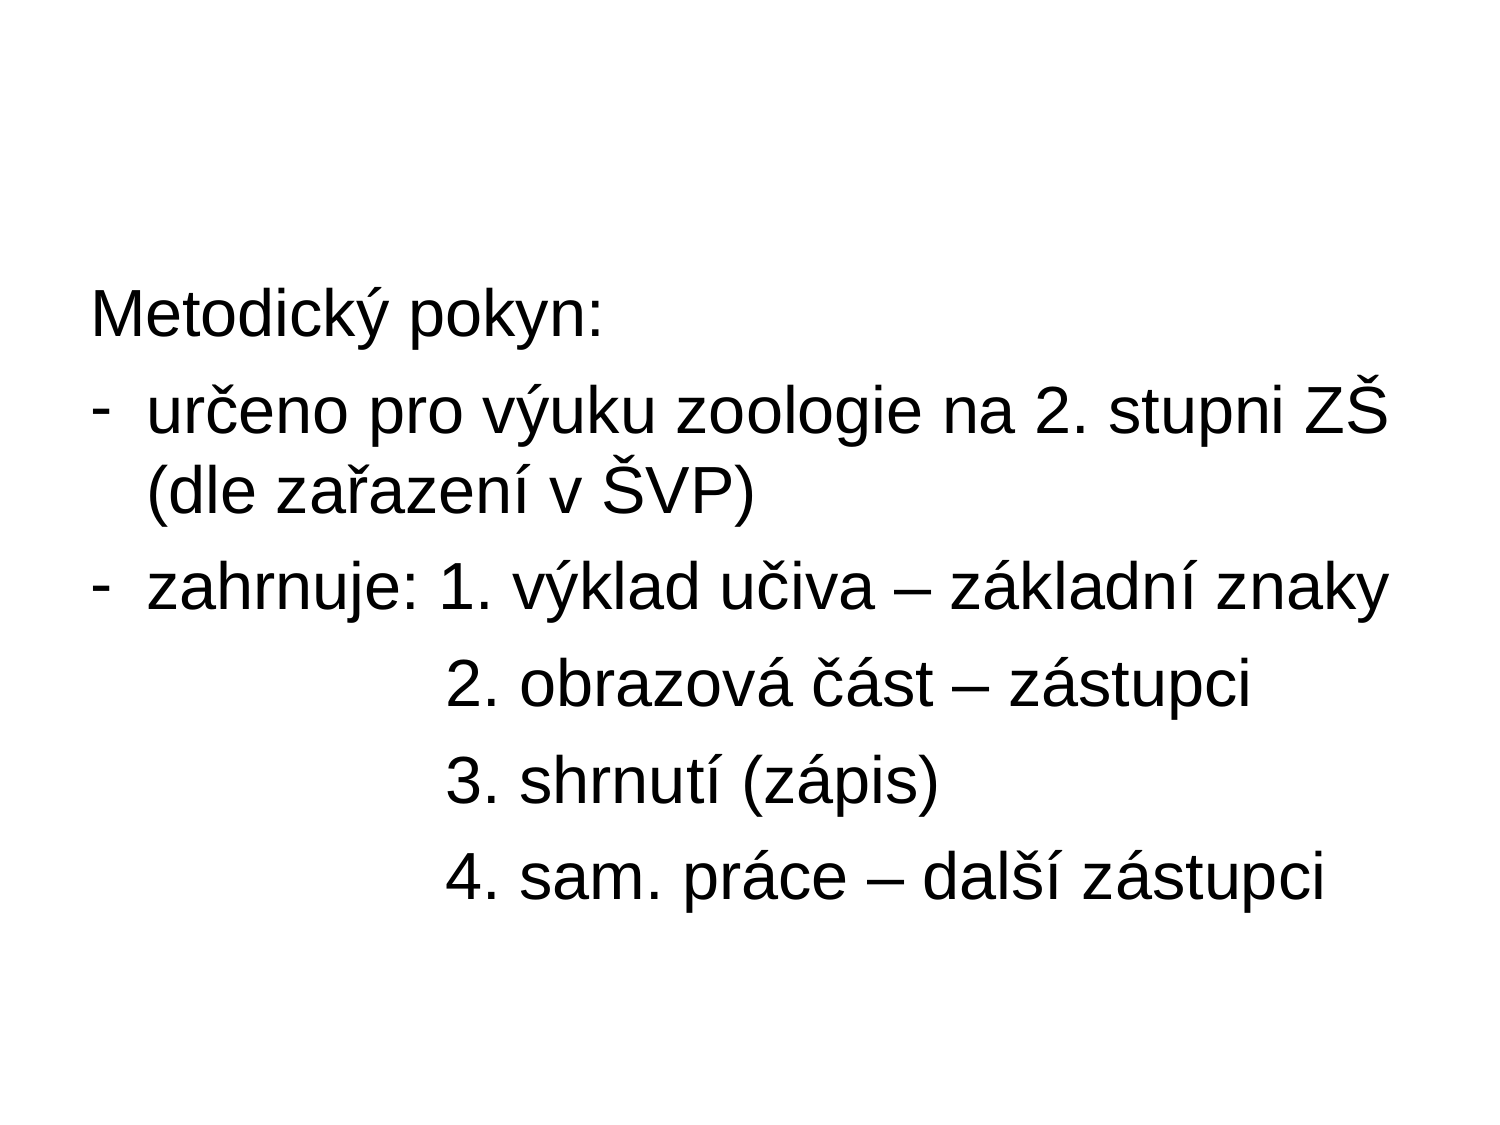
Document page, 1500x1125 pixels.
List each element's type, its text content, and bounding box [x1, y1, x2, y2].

list Metodický pokyn: určeno pro výuku zoologie na 2. stupni ZŠ (dle zařazení v ŠVP) zahrnuje: 1. výklad učiva – základní znaky 2. obrazová část – zástupci 3. shrnutí (zápis) 4. sam. práce – další zástupci [75, 262, 1426, 1006]
